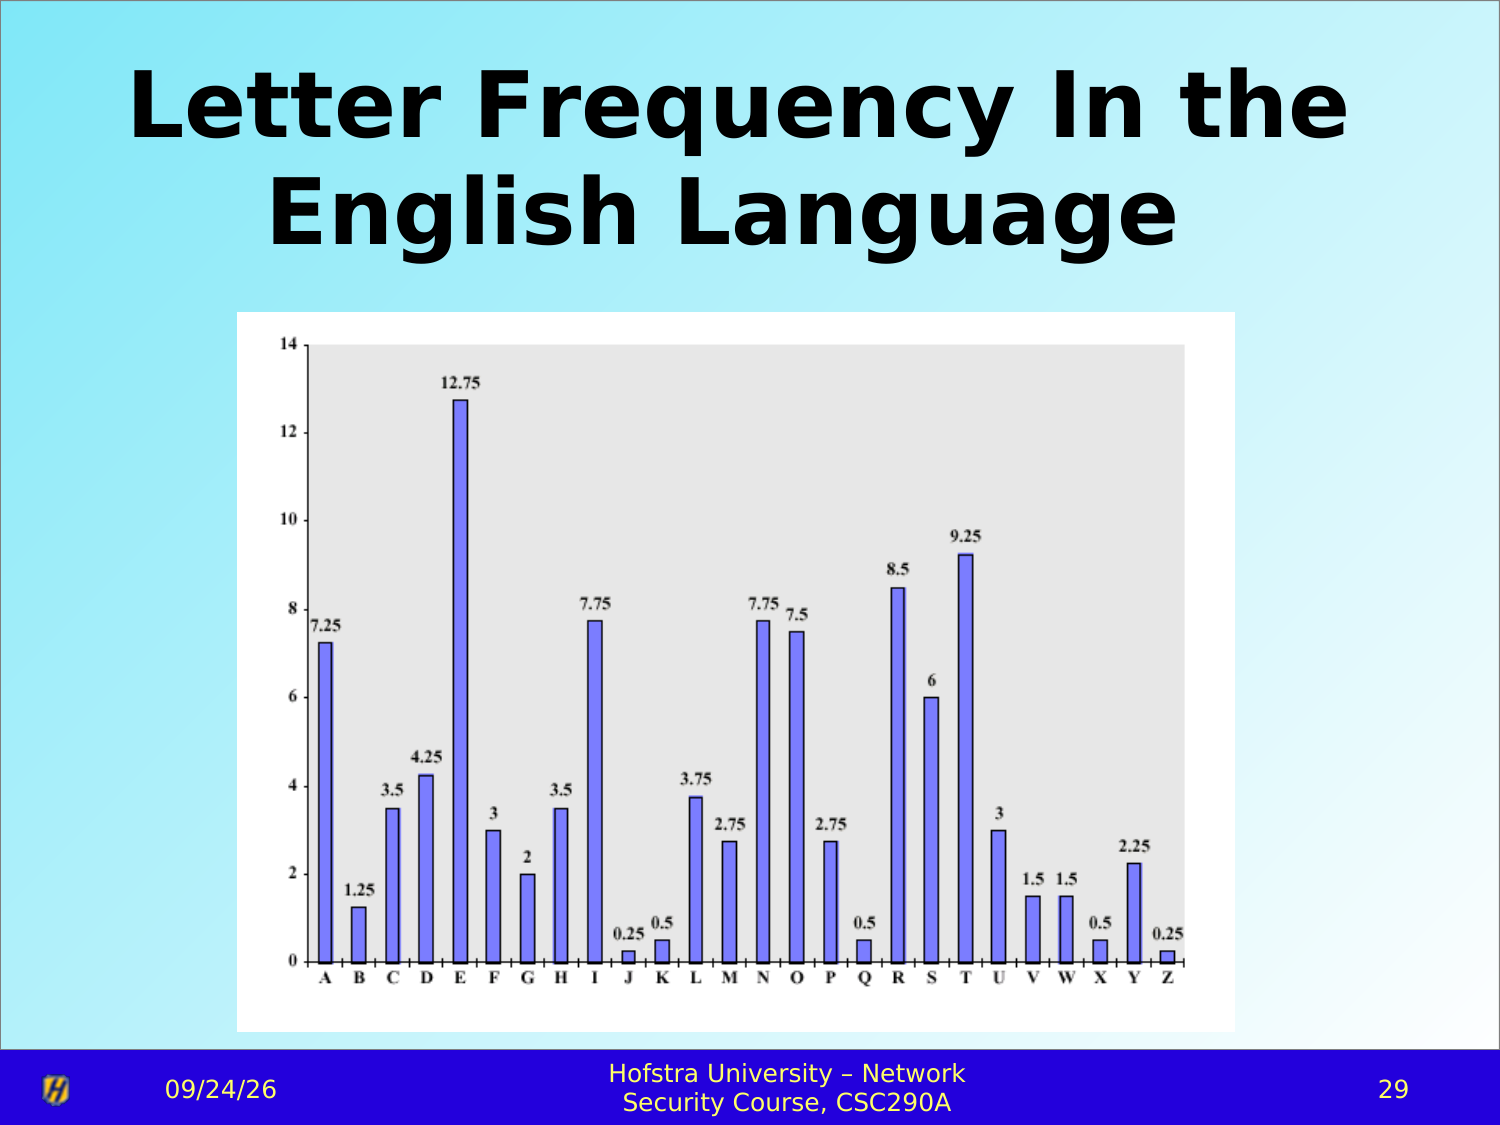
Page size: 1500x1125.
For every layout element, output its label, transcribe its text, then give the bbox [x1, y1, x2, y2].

picture [237, 312, 1235, 1032]
title Letter Frequency In the English Language [99, 44, 1379, 274]
picture [37, 1072, 76, 1110]
